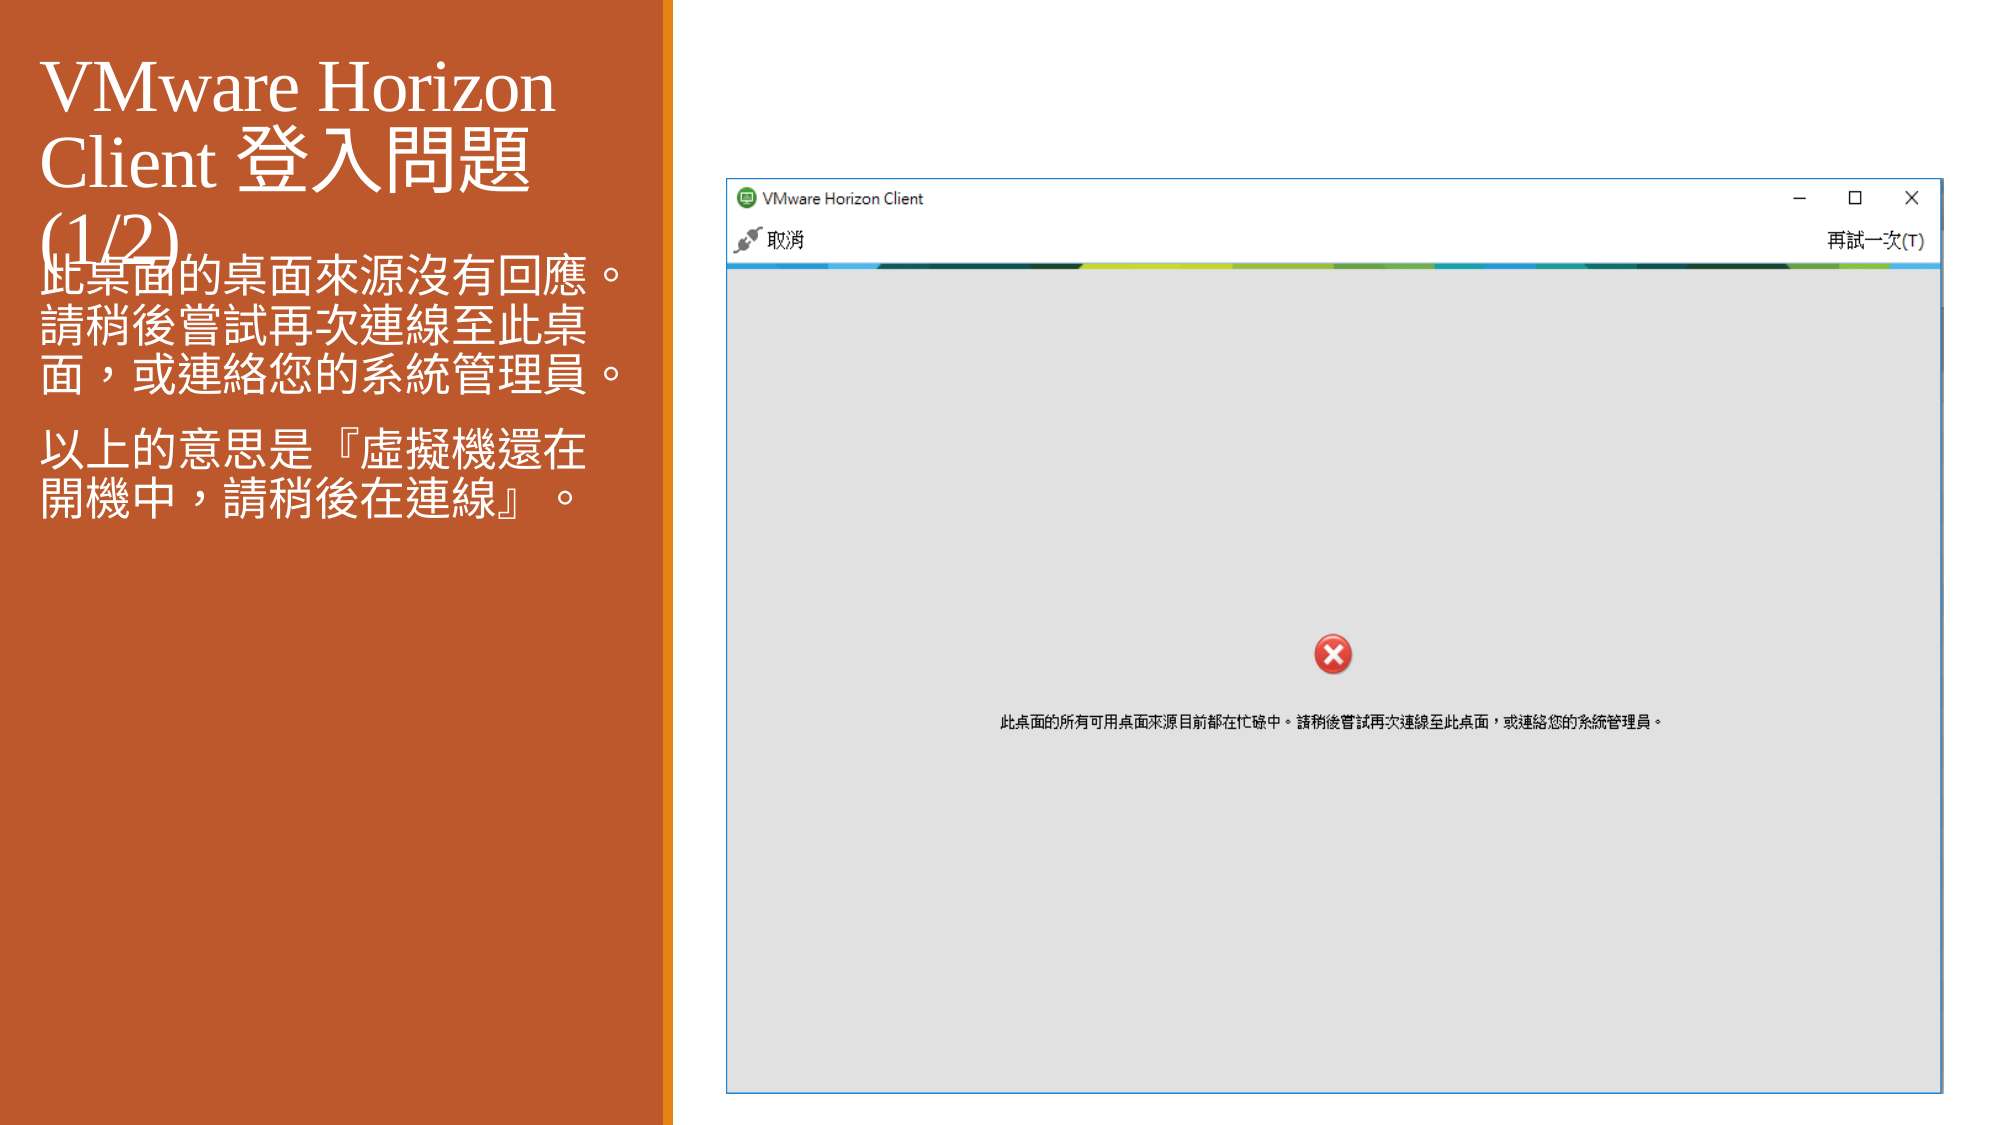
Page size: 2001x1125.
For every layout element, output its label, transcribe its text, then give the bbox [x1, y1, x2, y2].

picture [726, 178, 1944, 1094]
list 此桌面的桌面來源沒有回應。請稍後嘗試再次連線至此桌面，或連絡您的系統管理員。 以上的意思是『虛擬機還在開機中，請稍後在連線』。 [24, 245, 638, 1006]
title VMware Horizon Client登入問題(1/2) [24, 42, 657, 219]
